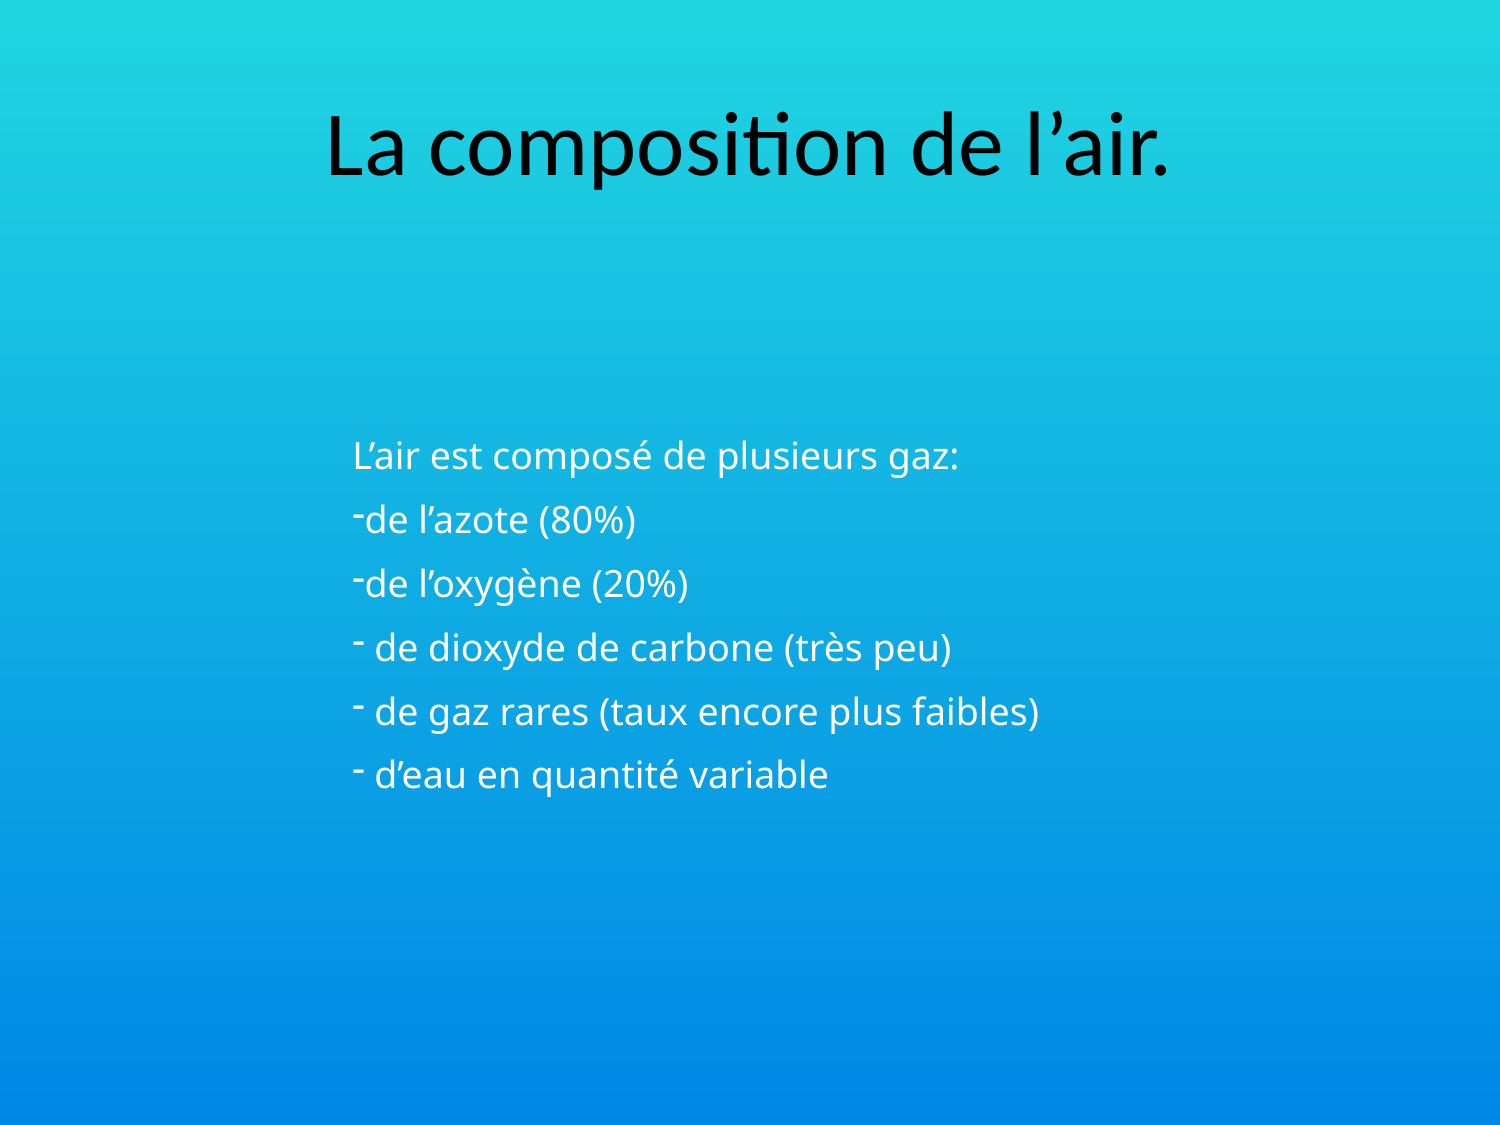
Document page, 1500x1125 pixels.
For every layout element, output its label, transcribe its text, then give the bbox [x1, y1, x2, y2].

text_box L’air est composé de plusieurs gaz: de l’azote (80%) de l’oxygène (20%) de dioxyde de carbone (très peu) de gaz rares (taux encore plus faibles) d’eau en quantité variable [337, 424, 1175, 804]
title La composition de l’air. [75, 45, 1425, 233]
